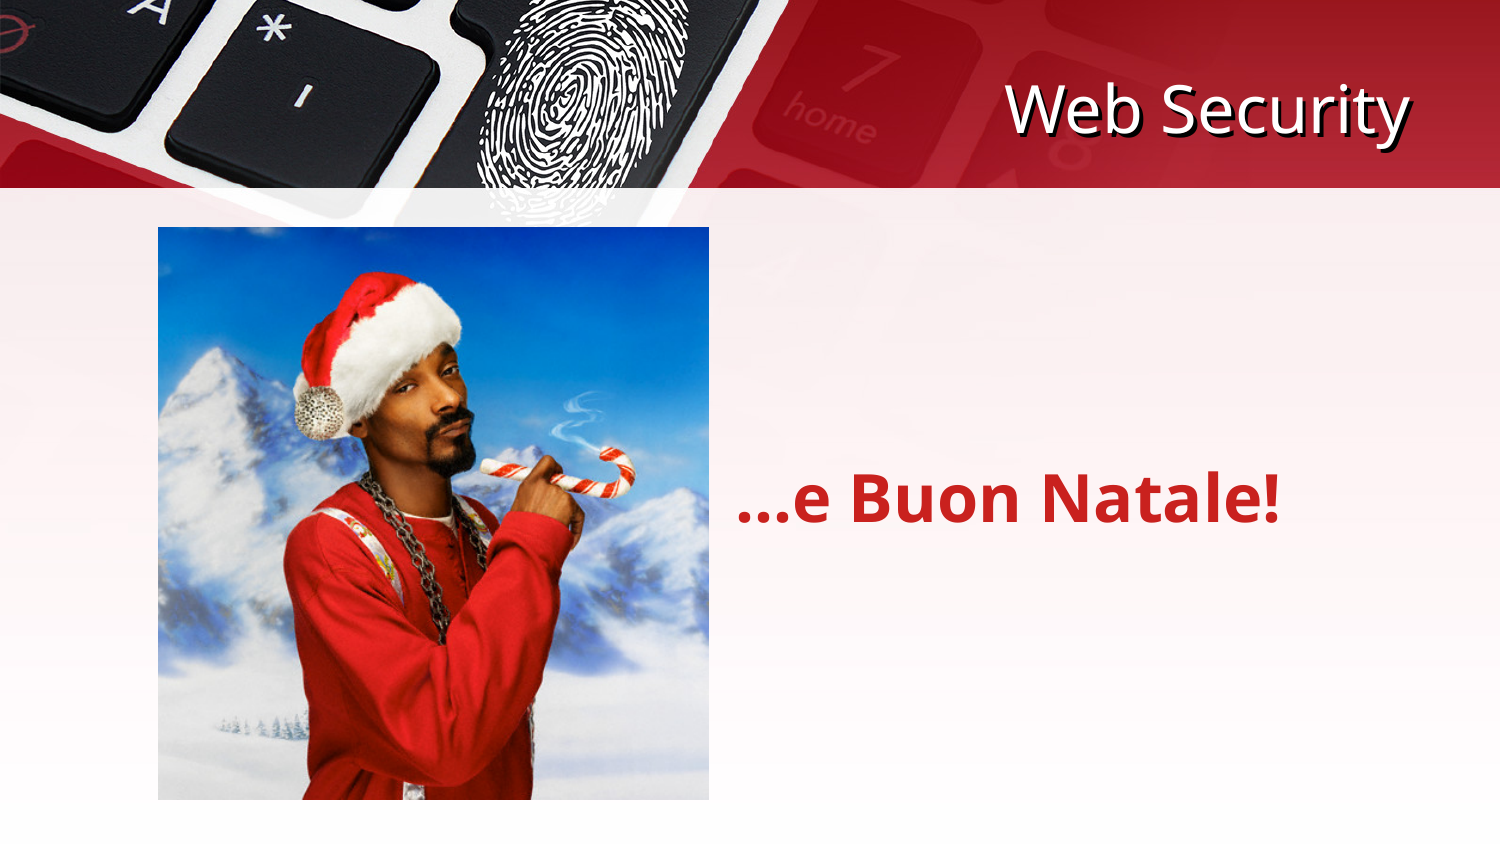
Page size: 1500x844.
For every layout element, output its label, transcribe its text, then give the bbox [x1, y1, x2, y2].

picture [0, 0, 1500, 844]
title Web Security [73, 46, 1427, 168]
subtitle ...e Buon Natale! [73, 221, 1427, 773]
